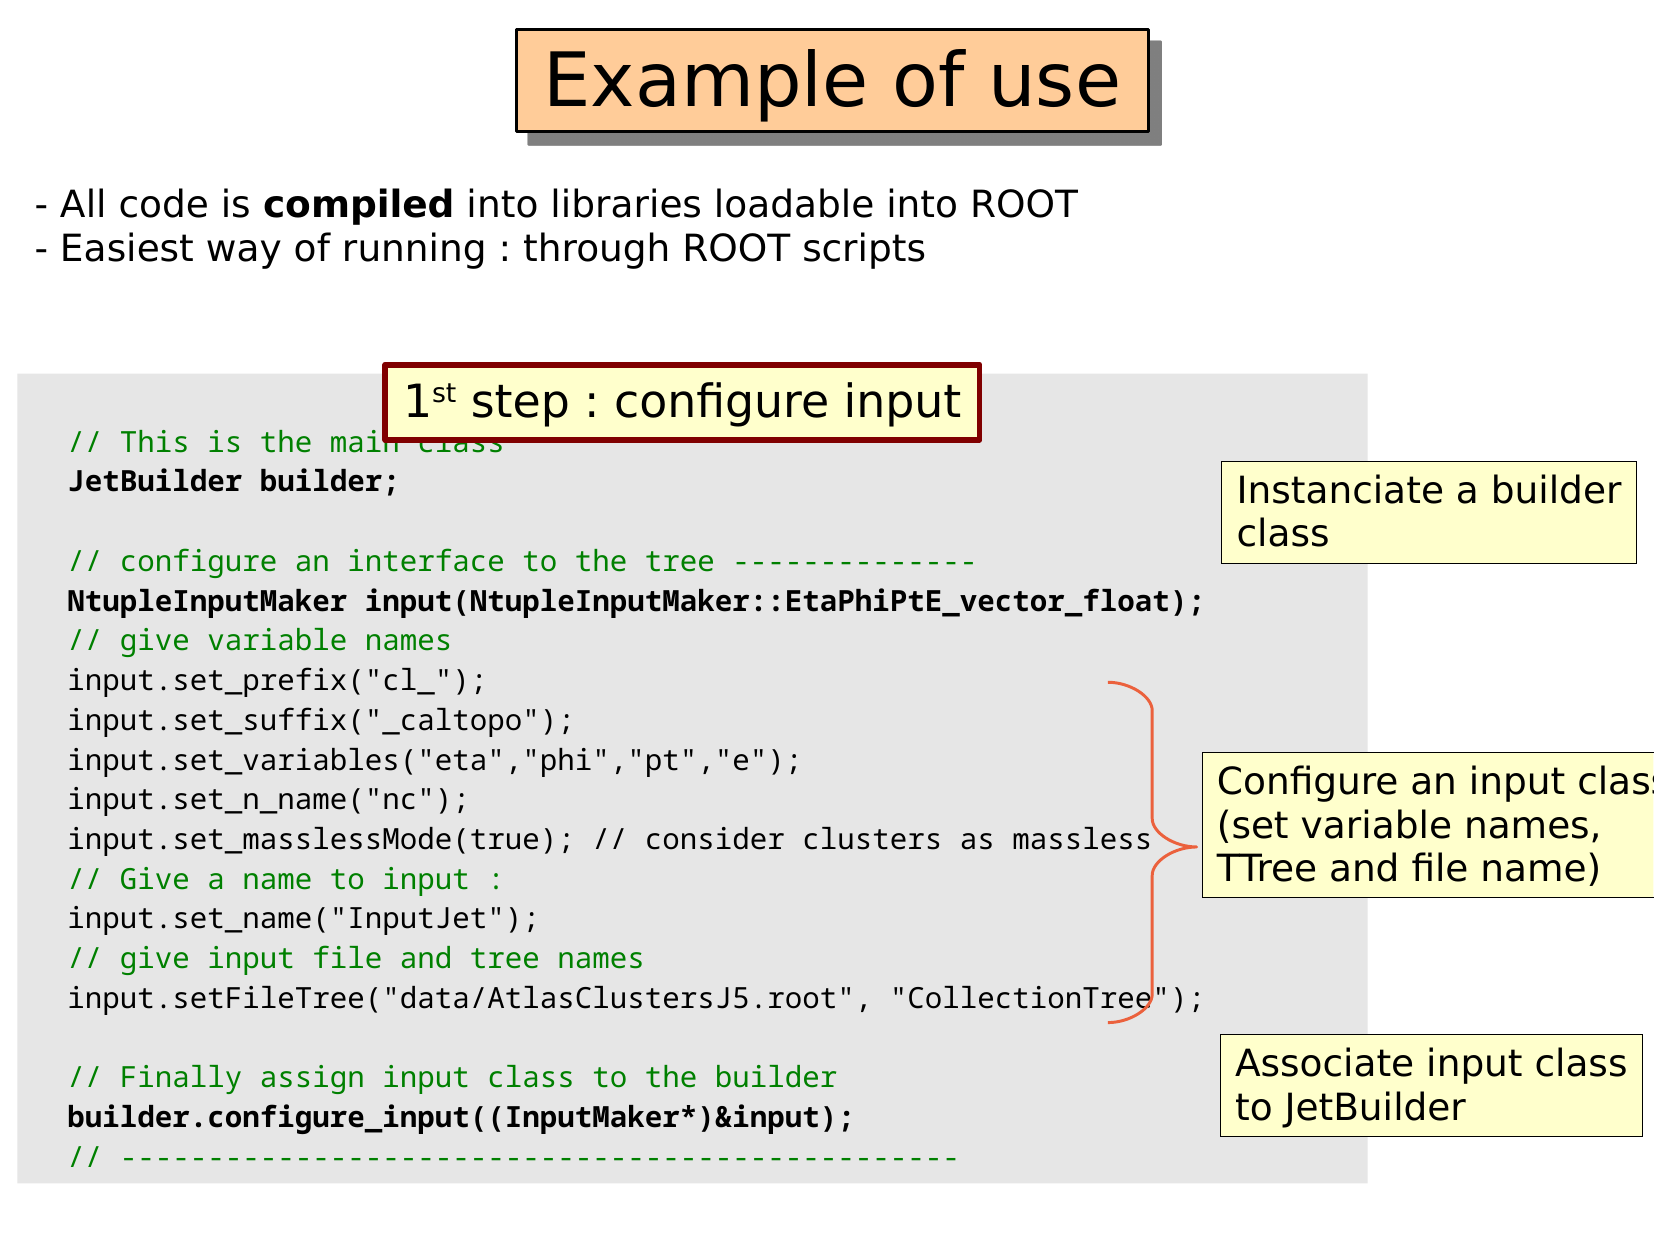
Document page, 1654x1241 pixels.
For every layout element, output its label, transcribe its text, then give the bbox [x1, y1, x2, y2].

text_box Example of use [516, 29, 1149, 132]
text_box Configure an input class (set variable names, TTree and file name) [1202, 752, 1654, 898]
text_box 1st step : configure input [385, 364, 980, 440]
text_box // This is the main class JetBuilder builder; // configure an interface to the tree -------------- NtupleInputMaker input(NtupleInputMaker::EtaPhiPtE_vector_float); // give variable names input.set_prefix("cl_"); input.set_suffix("_caltopo"); input.set_variables("eta","phi","pt","e"); input.set_n_name("nc"); input.set_masslessMode(true); // consider clusters as massless // Give a name to input : input.set_name("InputJet"); // give input file and tree names input.setFileTree("data/AtlasClustersJ5.root", "CollectionTree"); // Finally assign input class to the builder builder.configure_input((InputMaker*)&input); // ------------------------------------------------ [17, 441, 1368, 1116]
text_box Instanciate a builder class [1221, 461, 1637, 564]
text_box Associate input class to JetBuilder [1220, 1034, 1643, 1137]
text_box - All code is compiled into libraries loadable into ROOT - Easiest way of running : through ROOT scripts [19, 175, 1094, 278]
